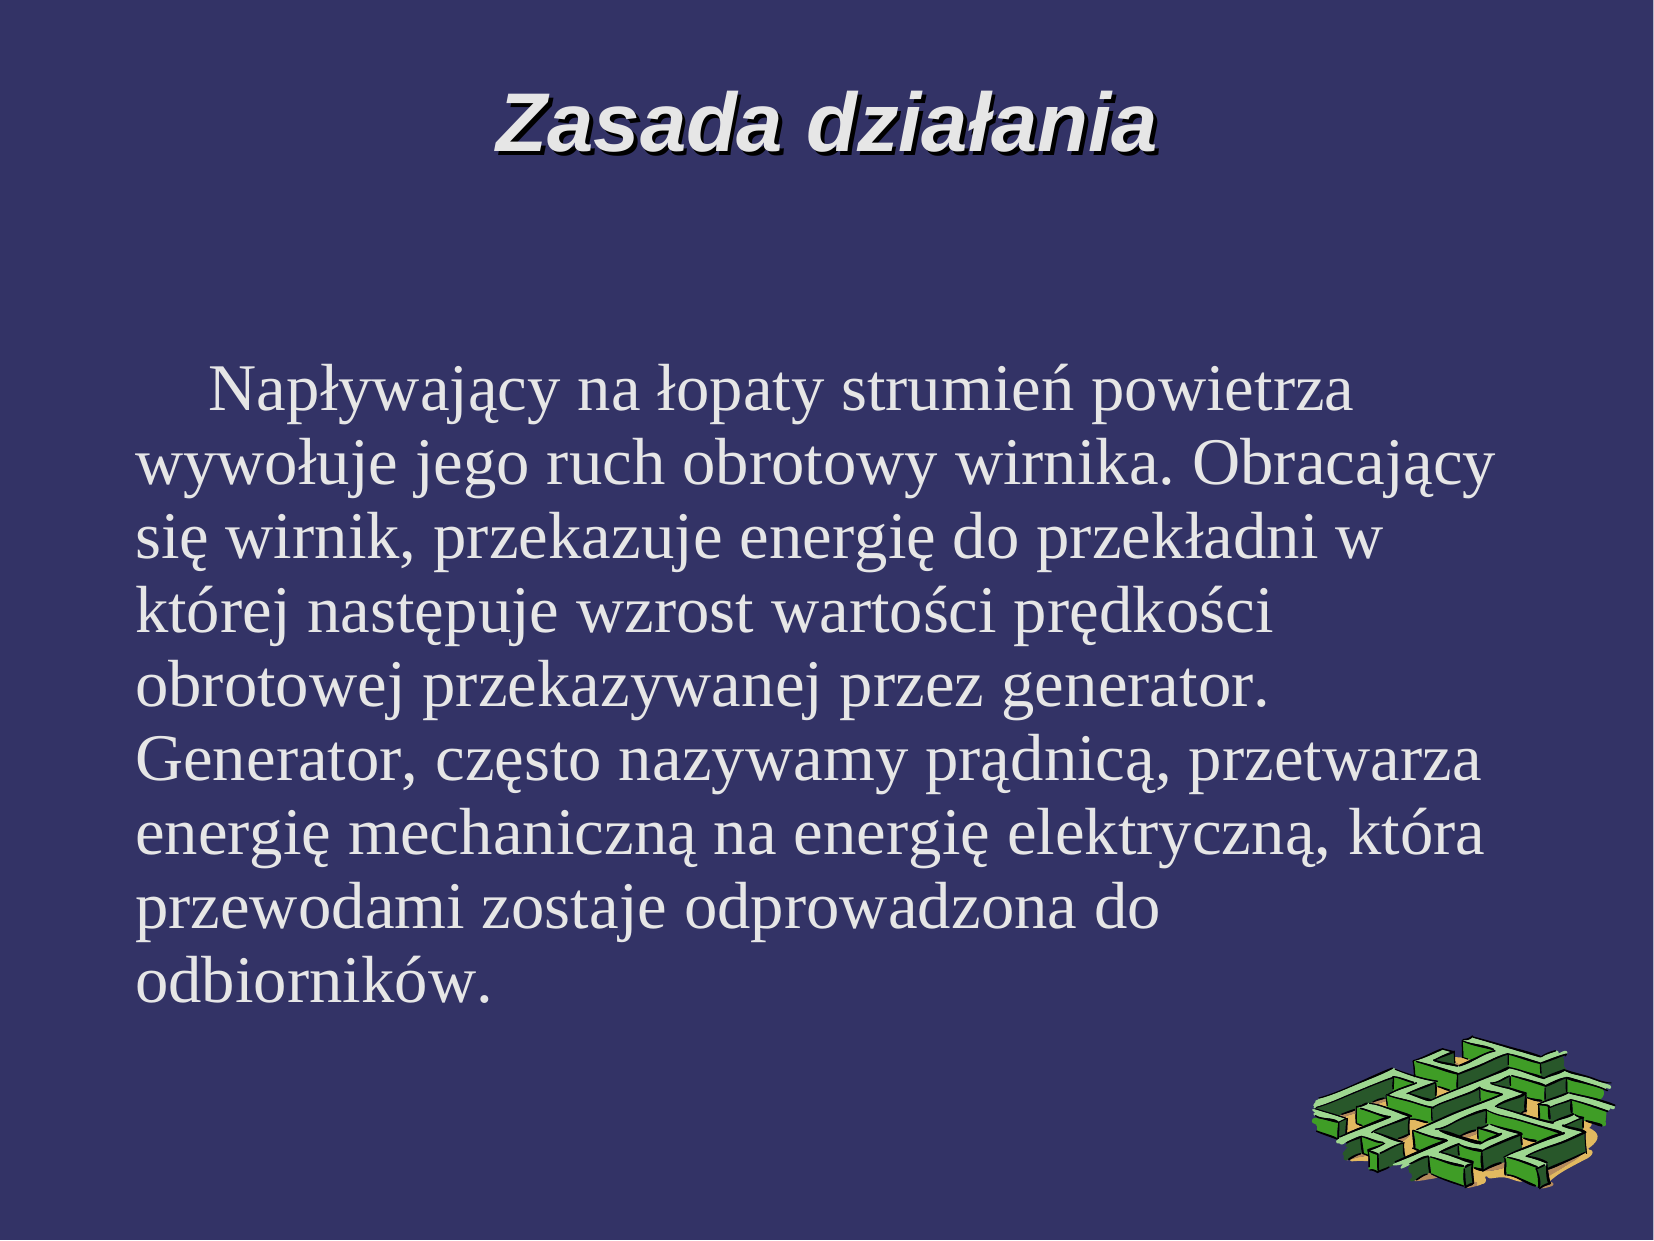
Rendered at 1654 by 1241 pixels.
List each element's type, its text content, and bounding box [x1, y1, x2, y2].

list Napływający na łopaty strumień powietrza wywołuje jego ruch obrotowy wirnika. Obracający się wirnik, przekazuje energię do przekładni w której następuje wzrost wartości prędkości obrotowej przekazywanej przez generator. Generator, często nazywamy prądnicą, przetwarza energię mechaniczną na energię elektryczną, która przewodami zostaje odprowadzona do odbiorników. [134, 350, 1516, 1132]
title Zasada działania [121, 19, 1534, 227]
